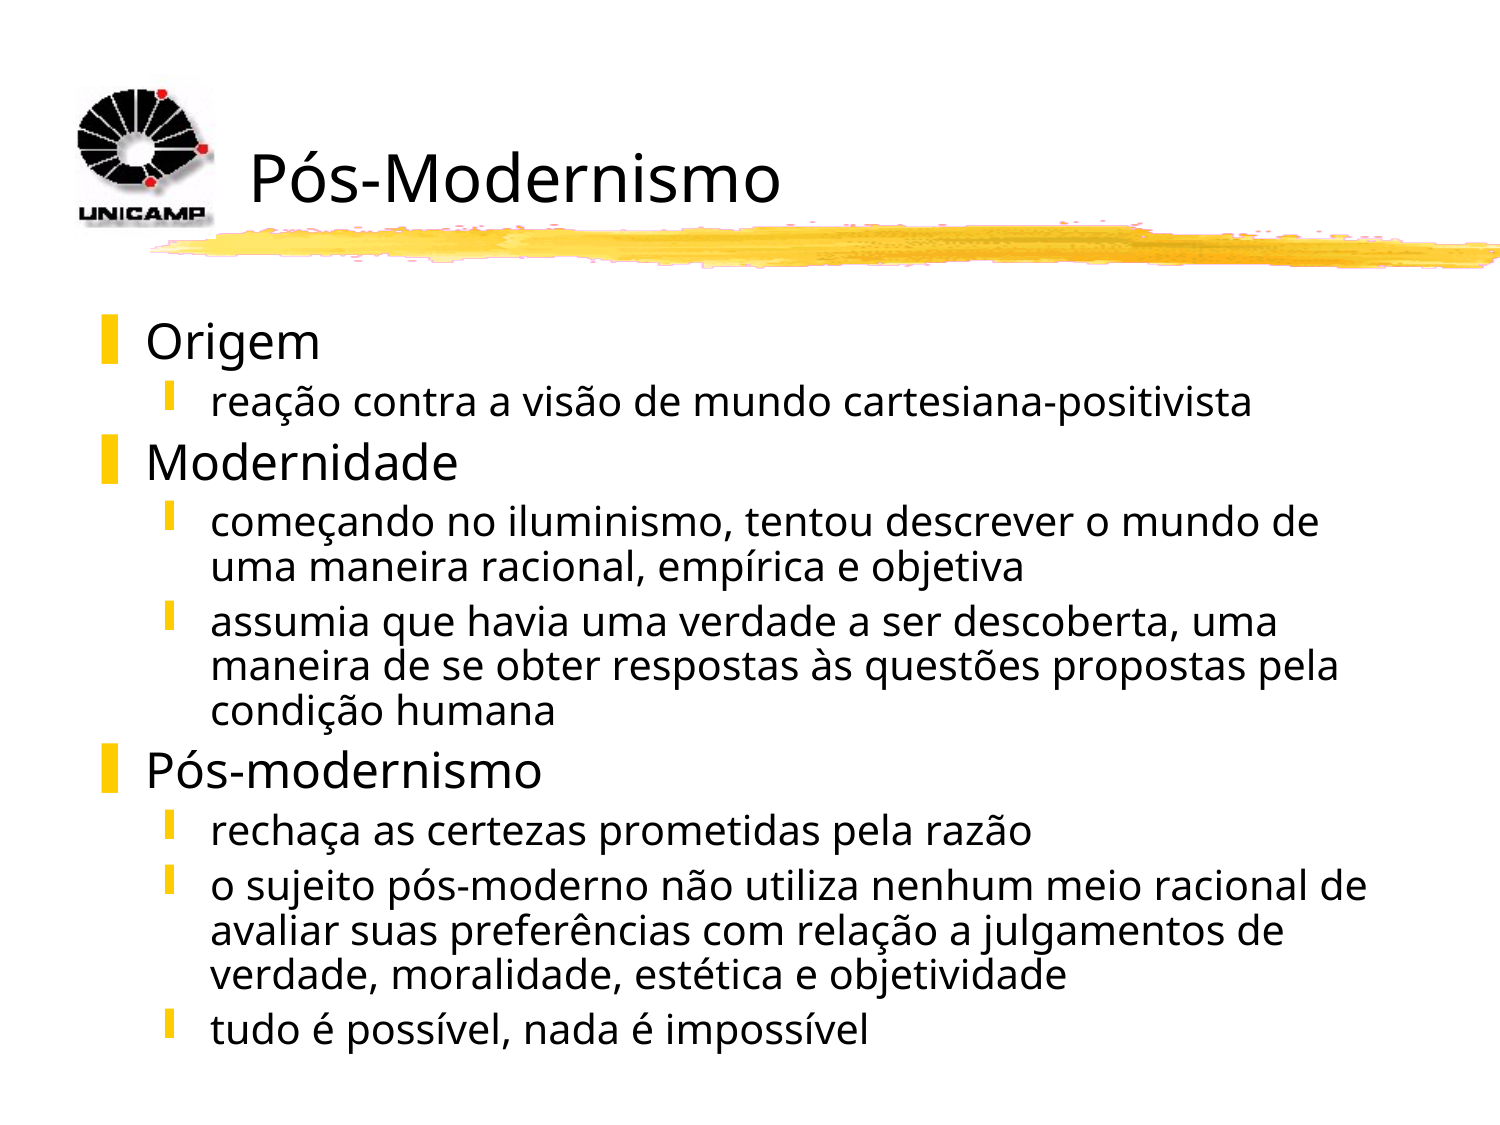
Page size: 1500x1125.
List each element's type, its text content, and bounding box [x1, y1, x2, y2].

picture [75, 74, 1500, 279]
list Origem reação contra a visão de mundo cartesiana-positivista Modernidade começando no iluminismo, tentou descrever o mundo de uma maneira racional, empírica e objetiva assumia que havia uma verdade a ser descoberta, uma maneira de se obter respostas às questões propostas pela condição humana Pós-modernismo rechaça as certezas prometidas pela razão o sujeito pós-moderno não utiliza nenhum meio racional de avaliar suas preferências com relação a julgamentos de verdade, moralidade, estética e objetividade tudo é possível, nada é impossível [74, 309, 1417, 1069]
title Pós-Modernismo [233, 37, 1434, 225]
